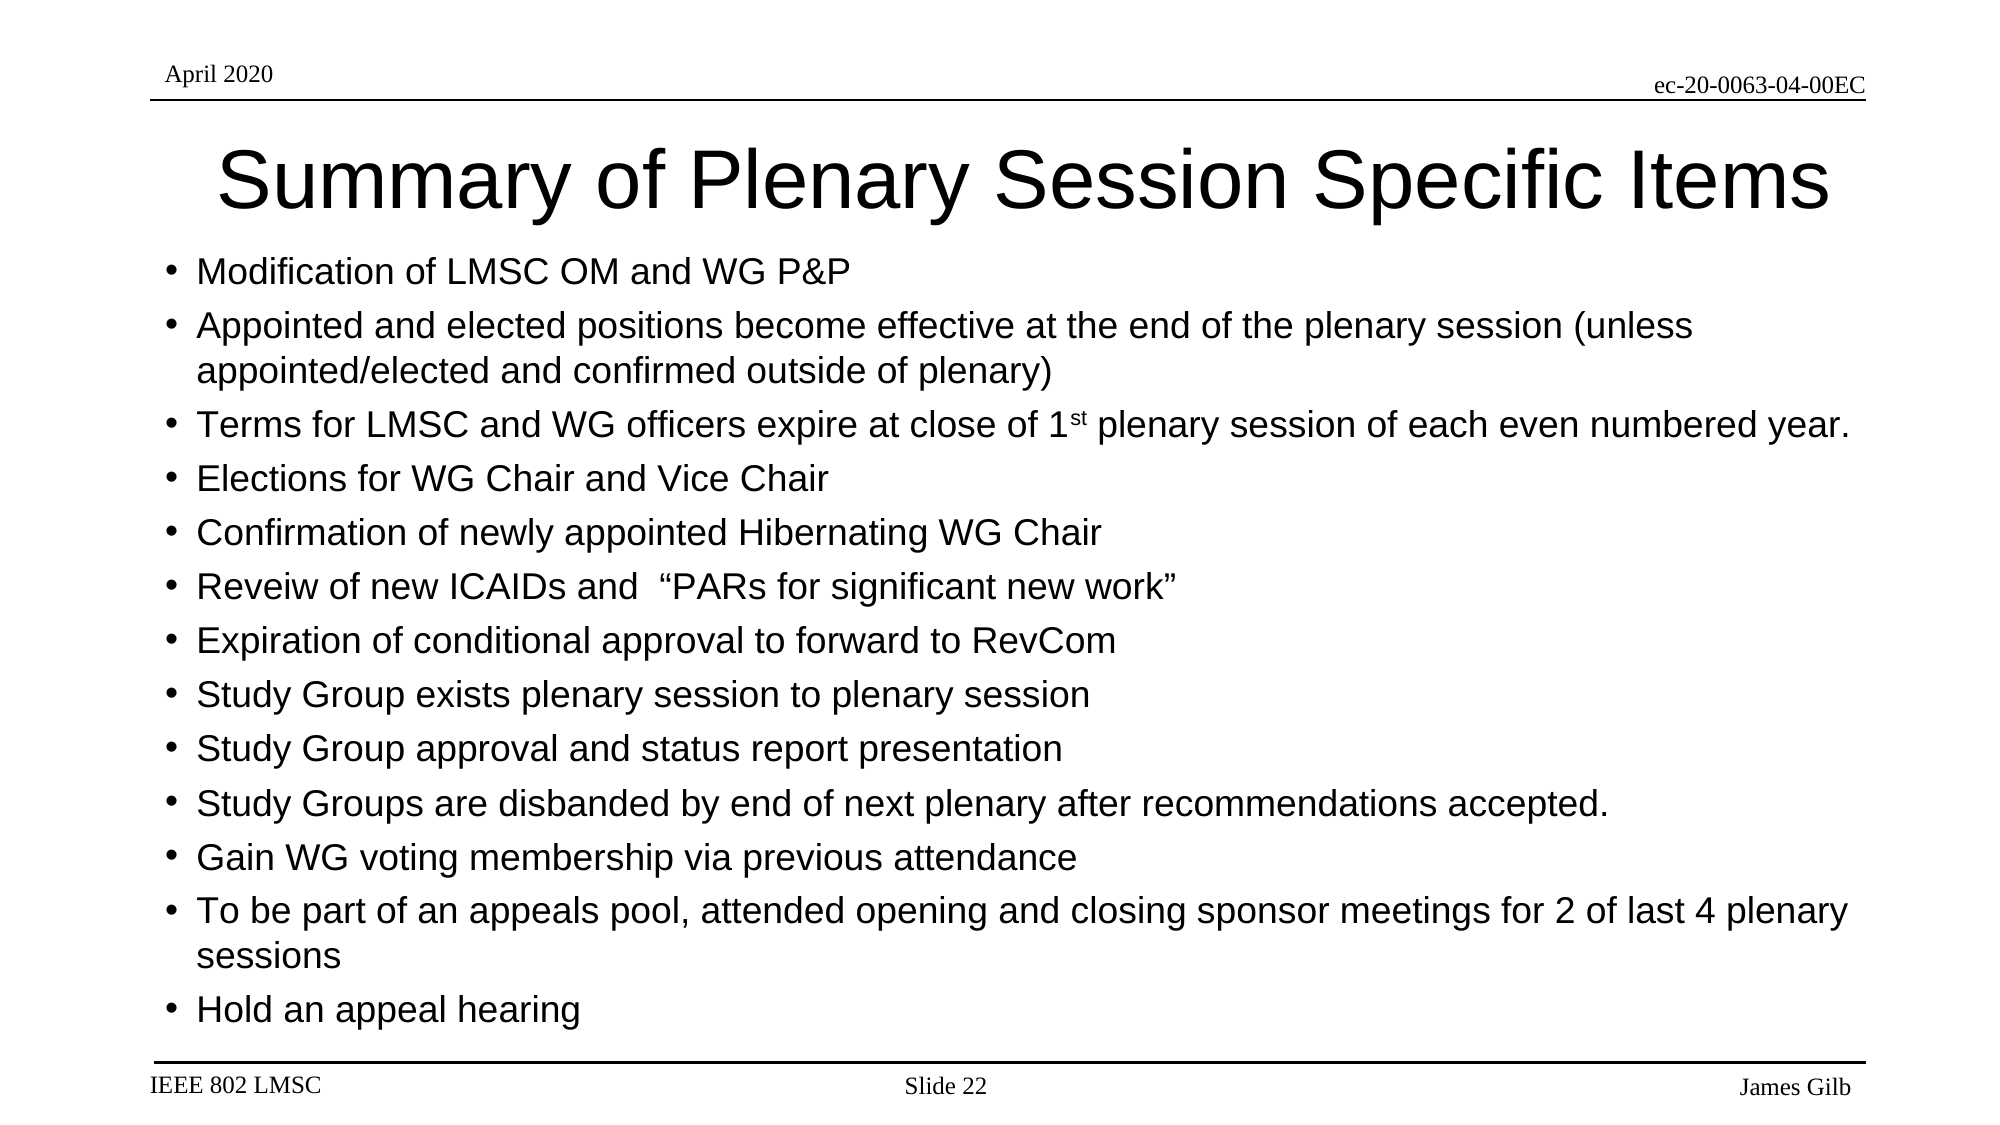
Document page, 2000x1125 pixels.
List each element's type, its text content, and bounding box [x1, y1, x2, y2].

title Summary of Plenary Session Specific Items [149, 112, 1900, 238]
list Modification of LMSC OM and WG P&P Appointed and elected positions become effective at the end of the plenary session (unless appointed/elected and confirmed outside of plenary) Terms for LMSC and WG officers expire at close of 1st plenary session of each even numbered year. Elections for WG Chair and Vice Chair Confirmation of newly appointed Hibernating WG Chair Reveiw of new ICAIDs and “PARs for significant new work” Expiration of conditional approval to forward to RevCom Study Group exists plenary session to plenary session Study Group approval and status report presentation Study Groups are disbanded by end of next plenary after recommendations accepted. Gain WG voting membership via previous attendance To be part of an appeals pool, attended opening and closing sponsor meetings for 2 of last 4 plenary sessions Hold an appeal hearing [149, 239, 1900, 1051]
